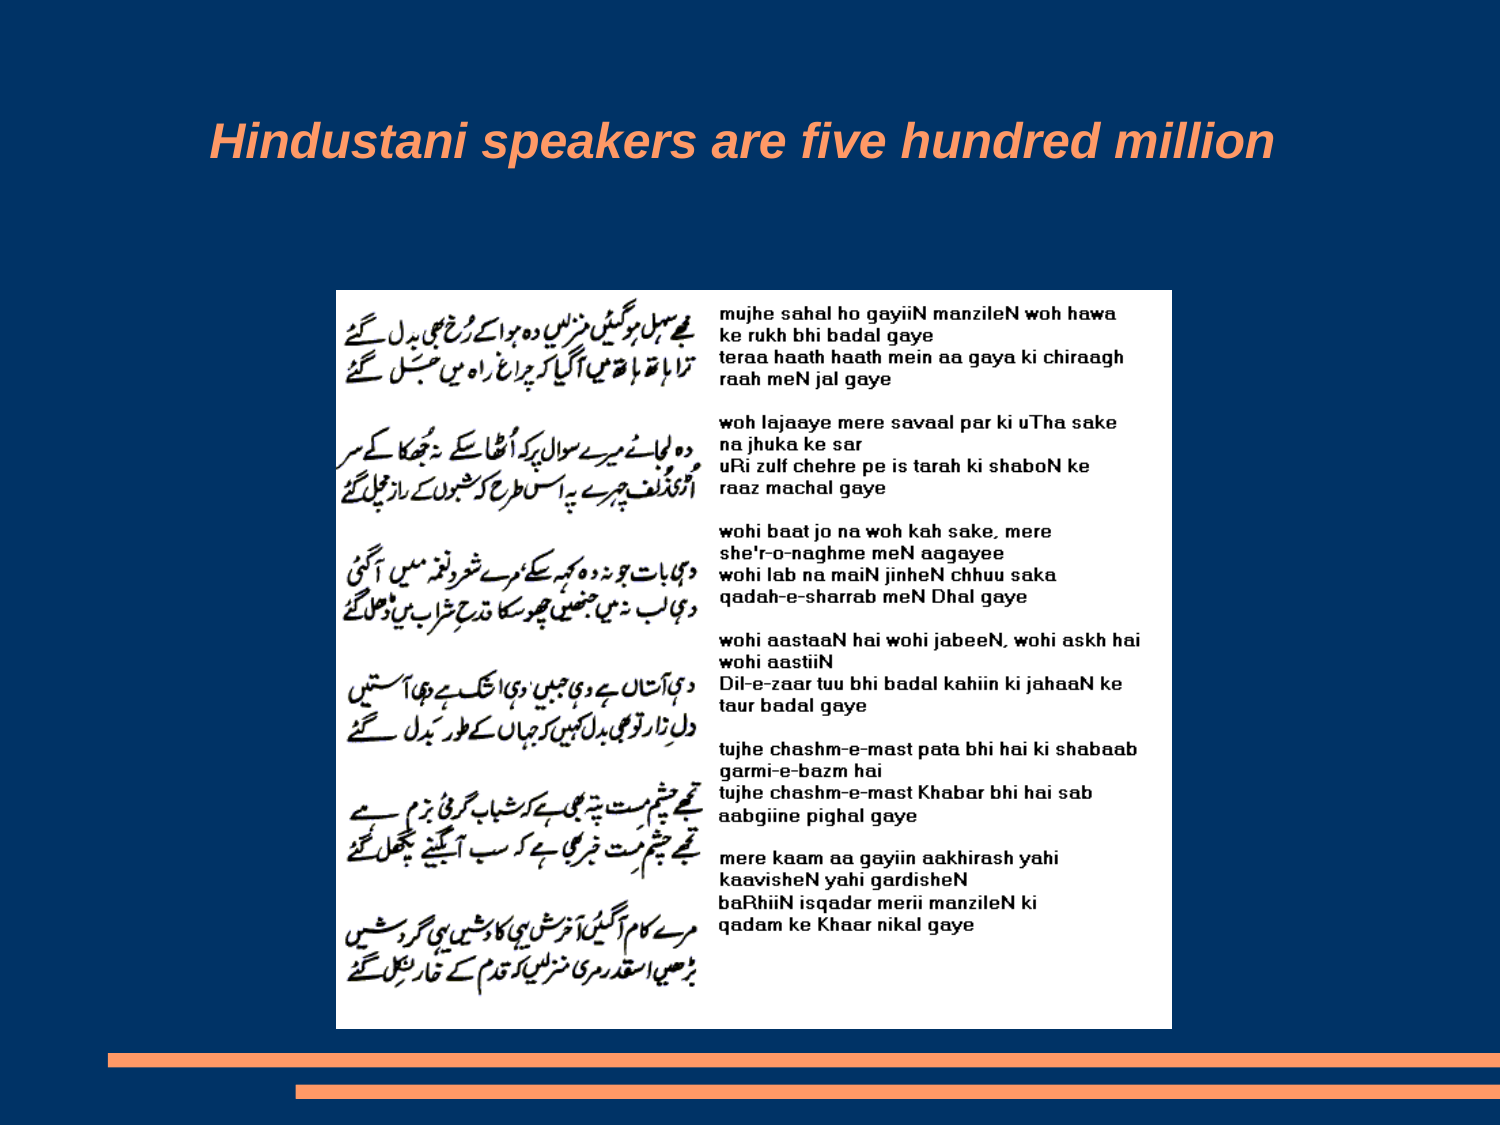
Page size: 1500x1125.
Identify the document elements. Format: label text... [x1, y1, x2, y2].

title Hindustani speakers are five hundred million [75, 45, 1426, 233]
picture [336, 290, 1172, 1029]
